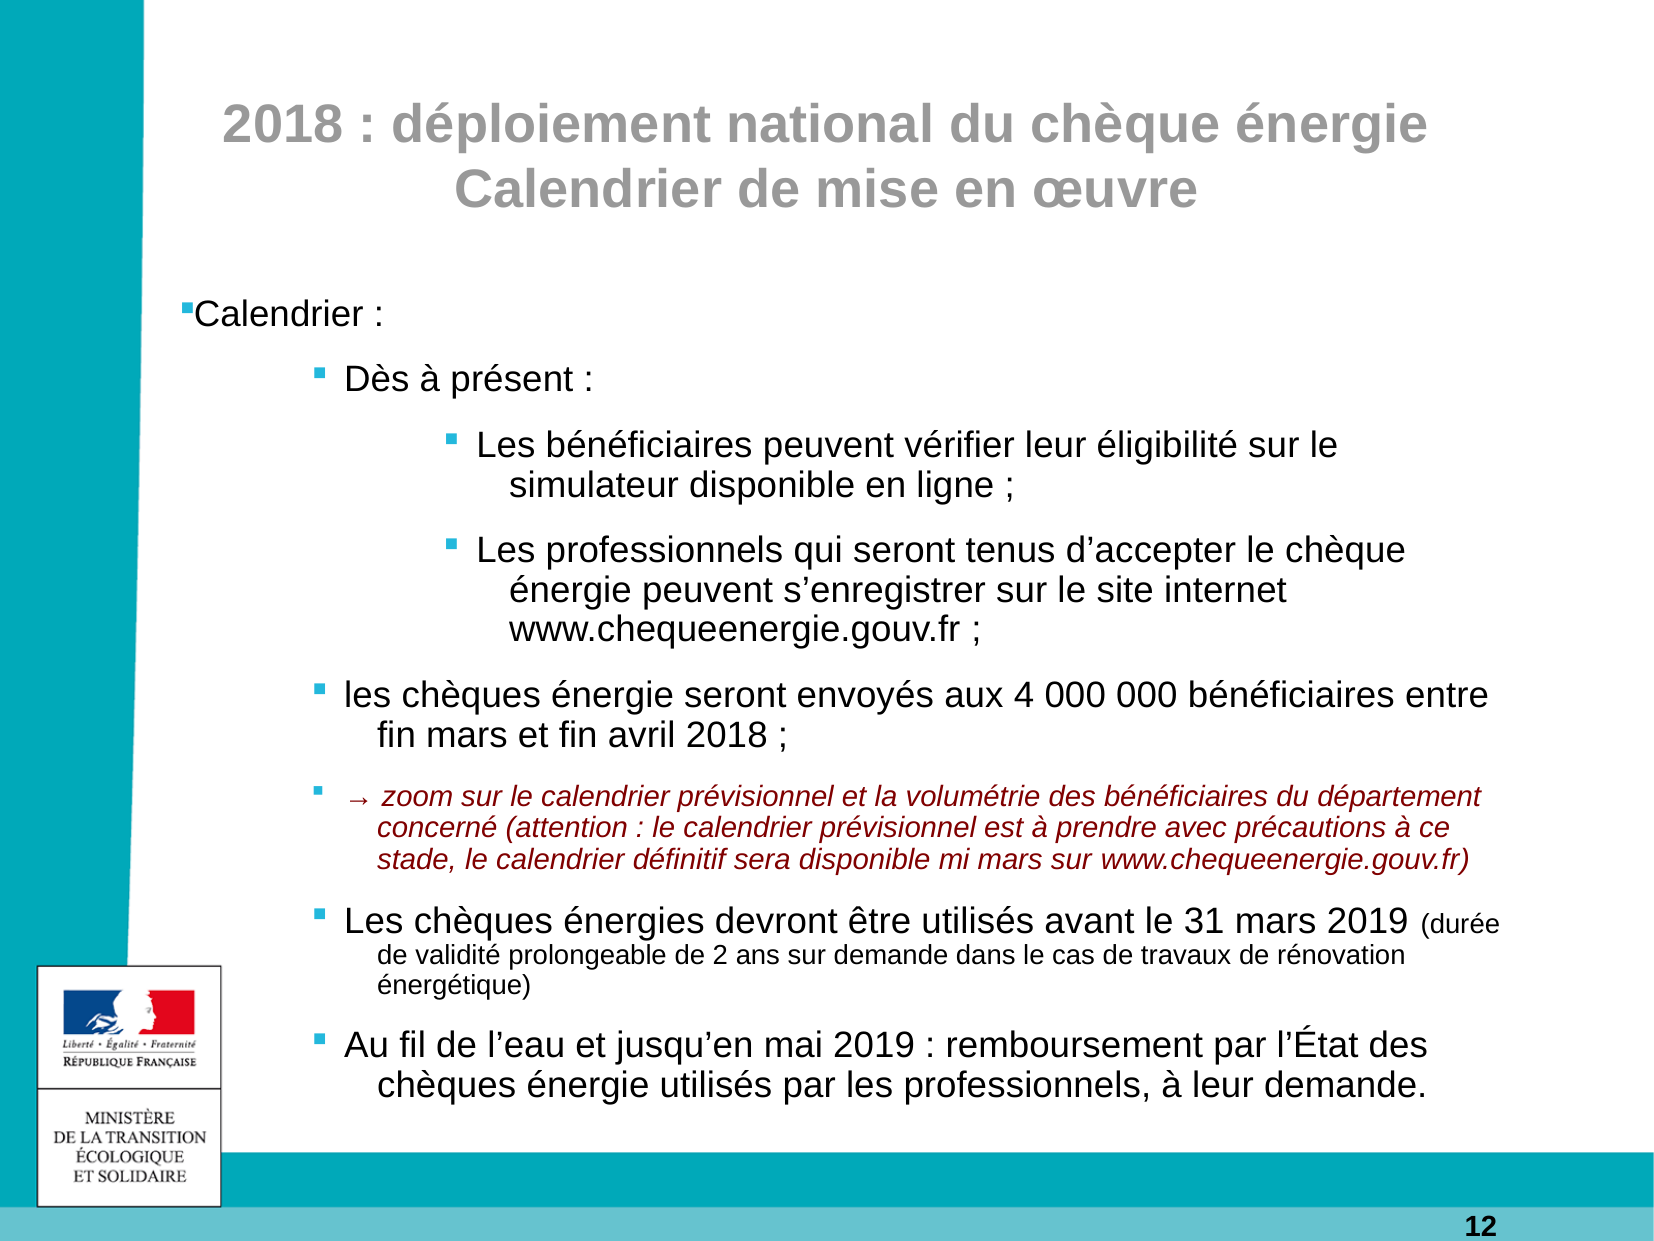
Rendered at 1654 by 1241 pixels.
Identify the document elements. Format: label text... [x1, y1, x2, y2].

text_box [1464, 1207, 1629, 1241]
list Calendrier : Dès à présent : Les bénéficiaires peuvent vérifier leur éligibilité sur le simulateur disponible en ligne ; Les professionnels qui seront tenus d’accepter le chèque énergie peuvent s’enregistrer sur le site internet www.chequeenergie.gouv.fr ; les chèques énergie seront envoyés aux 4 000 000 bénéficiaires entre fin mars et fin avril 2018 ; → zoom sur le calendrier prévisionnel et la volumétrie des bénéficiaires du département concerné (attention : le calendrier prévisionnel est à prendre avec précautions à ce stade, le calendrier définitif sera disponible mi mars sur www.chequeenergie.gouv.fr) Les chèques énergies devront être utilisés avant le 31 mars 2019 (durée de validité prolongeable de 2 ans sur demande dans le cas de travaux de rénovation énergétique) Au fil de l’eau et jusqu’en mai 2019 : remboursement par l’État des chèques énergie utilisés par les professionnels, à leur demande. [179, 290, 1509, 1114]
title 2018 : déploiement national du chèque énergie Calendrier de mise en œuvre [82, 49, 1571, 257]
